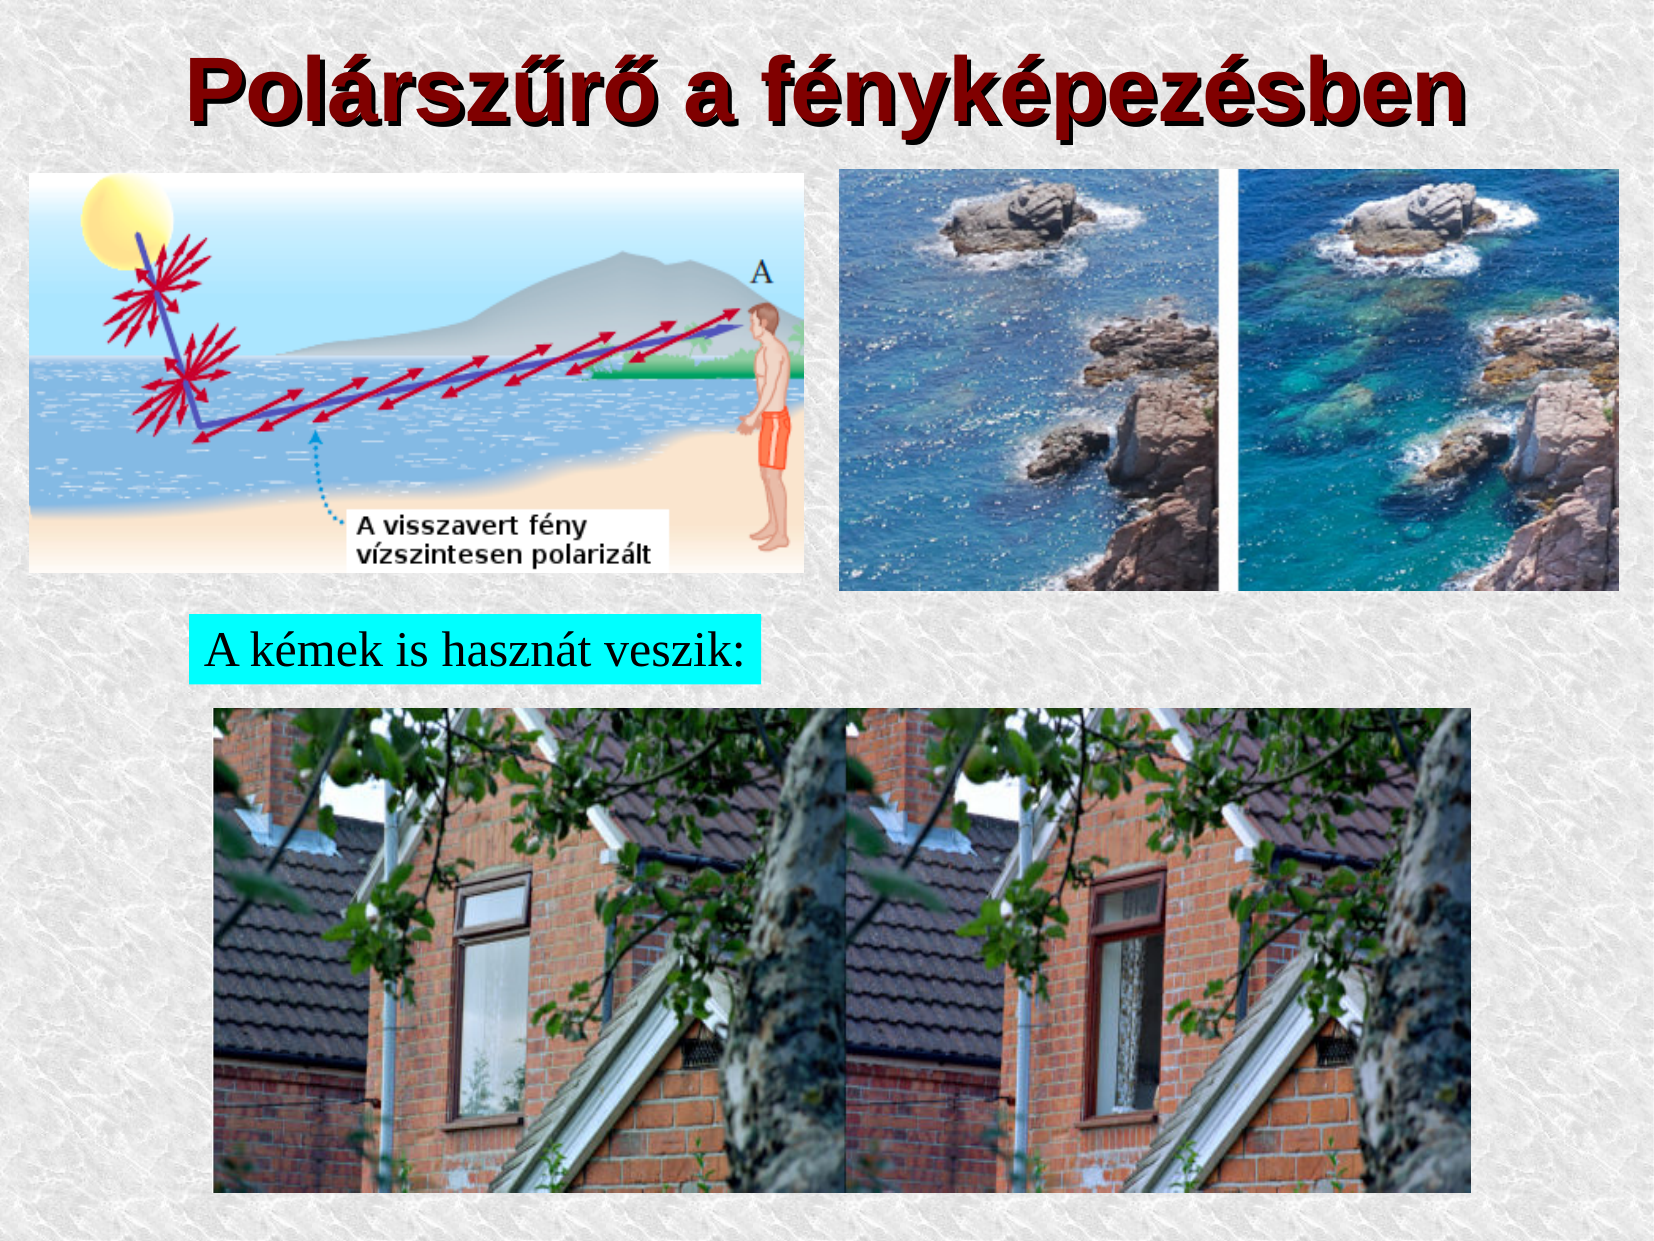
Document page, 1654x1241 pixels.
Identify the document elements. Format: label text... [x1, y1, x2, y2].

title Polárszűrő a fényképezésben [83, 20, 1572, 160]
text_box A kémek is hasznát veszik: [189, 614, 761, 685]
picture [0, 0, 1654, 1241]
